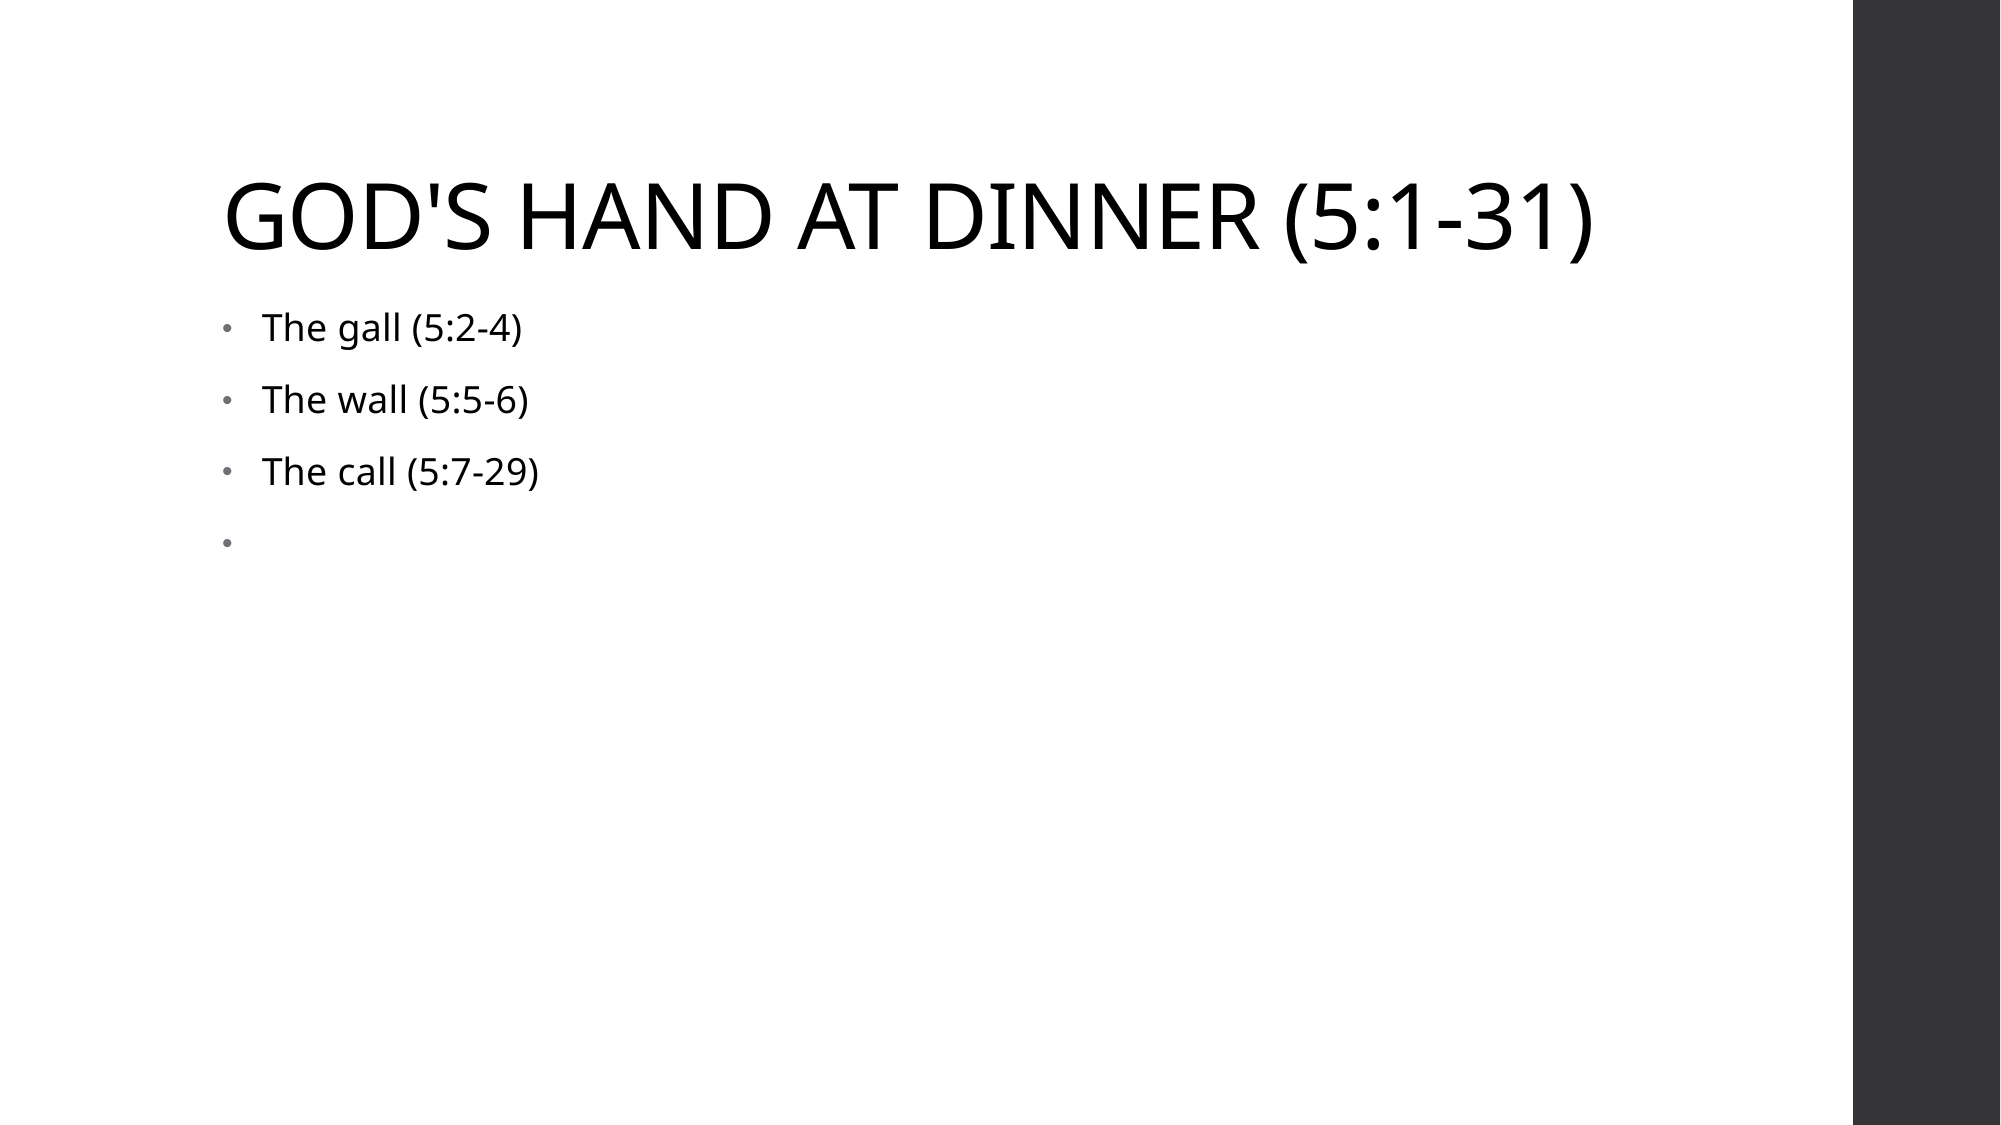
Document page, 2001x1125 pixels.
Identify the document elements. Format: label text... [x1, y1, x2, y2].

list The gall (5:2-4) The wall (5:5-6) The call (5:7-29) [206, 299, 1617, 1014]
title GOD'S HAND AT DINNER (5:1-31) [206, 60, 1797, 278]
